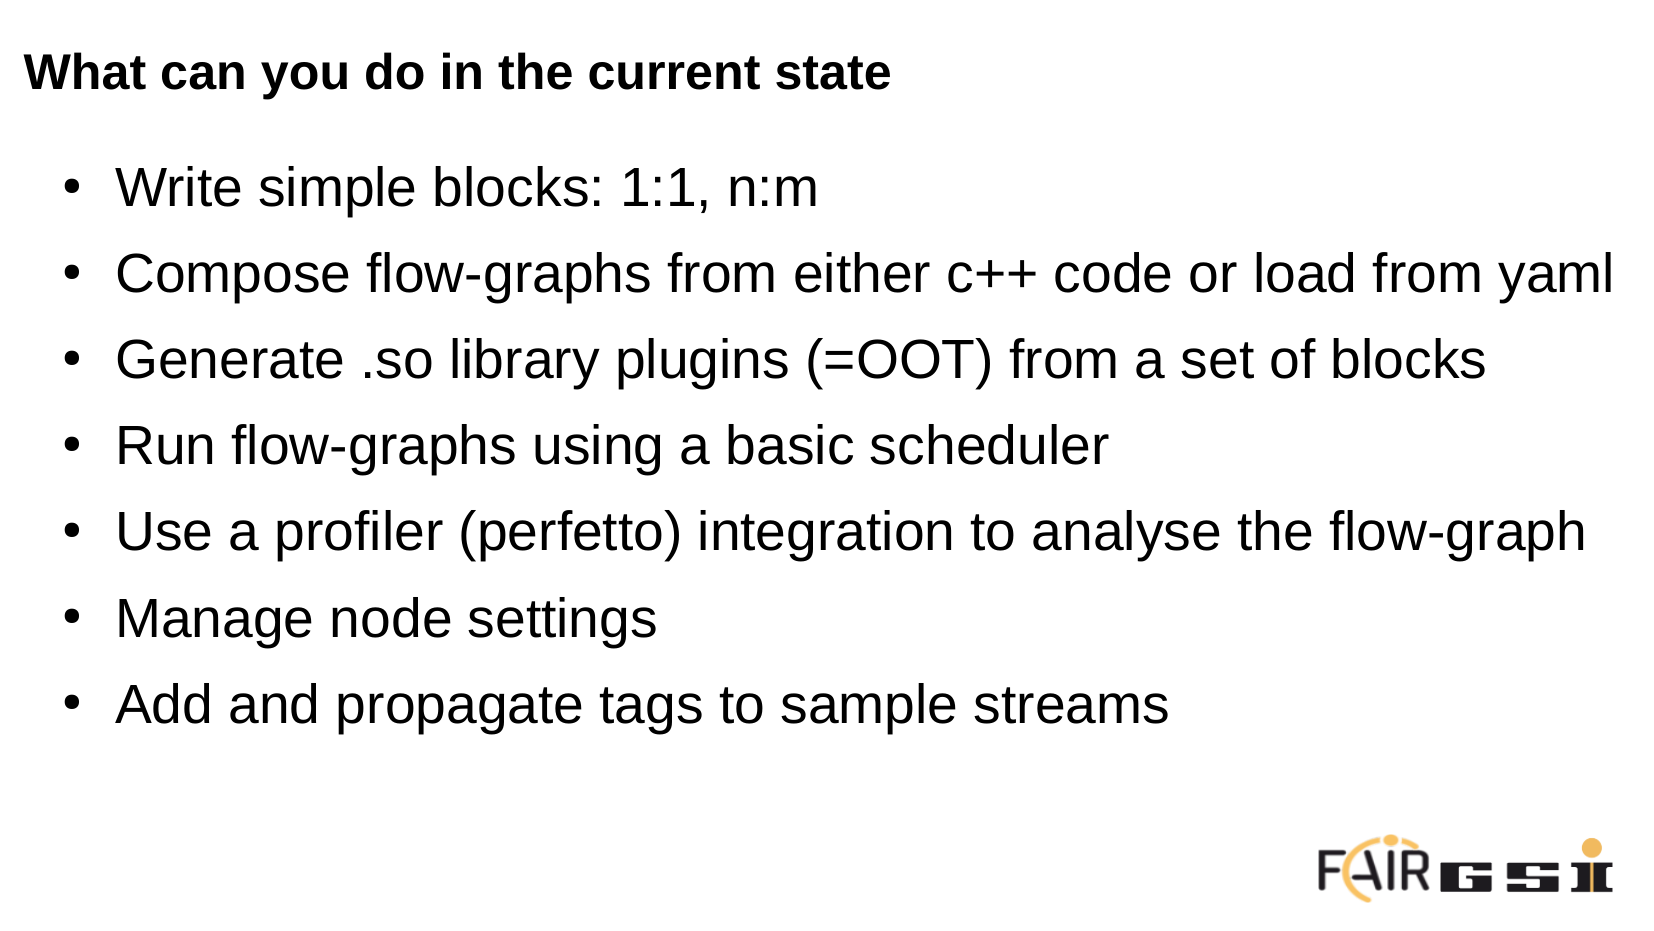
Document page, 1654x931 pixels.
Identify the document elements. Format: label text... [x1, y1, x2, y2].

picture [1439, 836, 1615, 895]
picture [1318, 833, 1430, 904]
list Write simple blocks: 1:1, n:m Compose flow-graphs from either c++ code or load from yaml Generate .so library plugins (=OOT) from a set of blocks Run flow-graphs using a basic scheduler Use a profiler (perfetto) integration to analyse the flow-graph Manage node settings Add and propagate tags to sample streams [44, 156, 1639, 827]
title What can you do in the current state [23, 5, 1638, 139]
